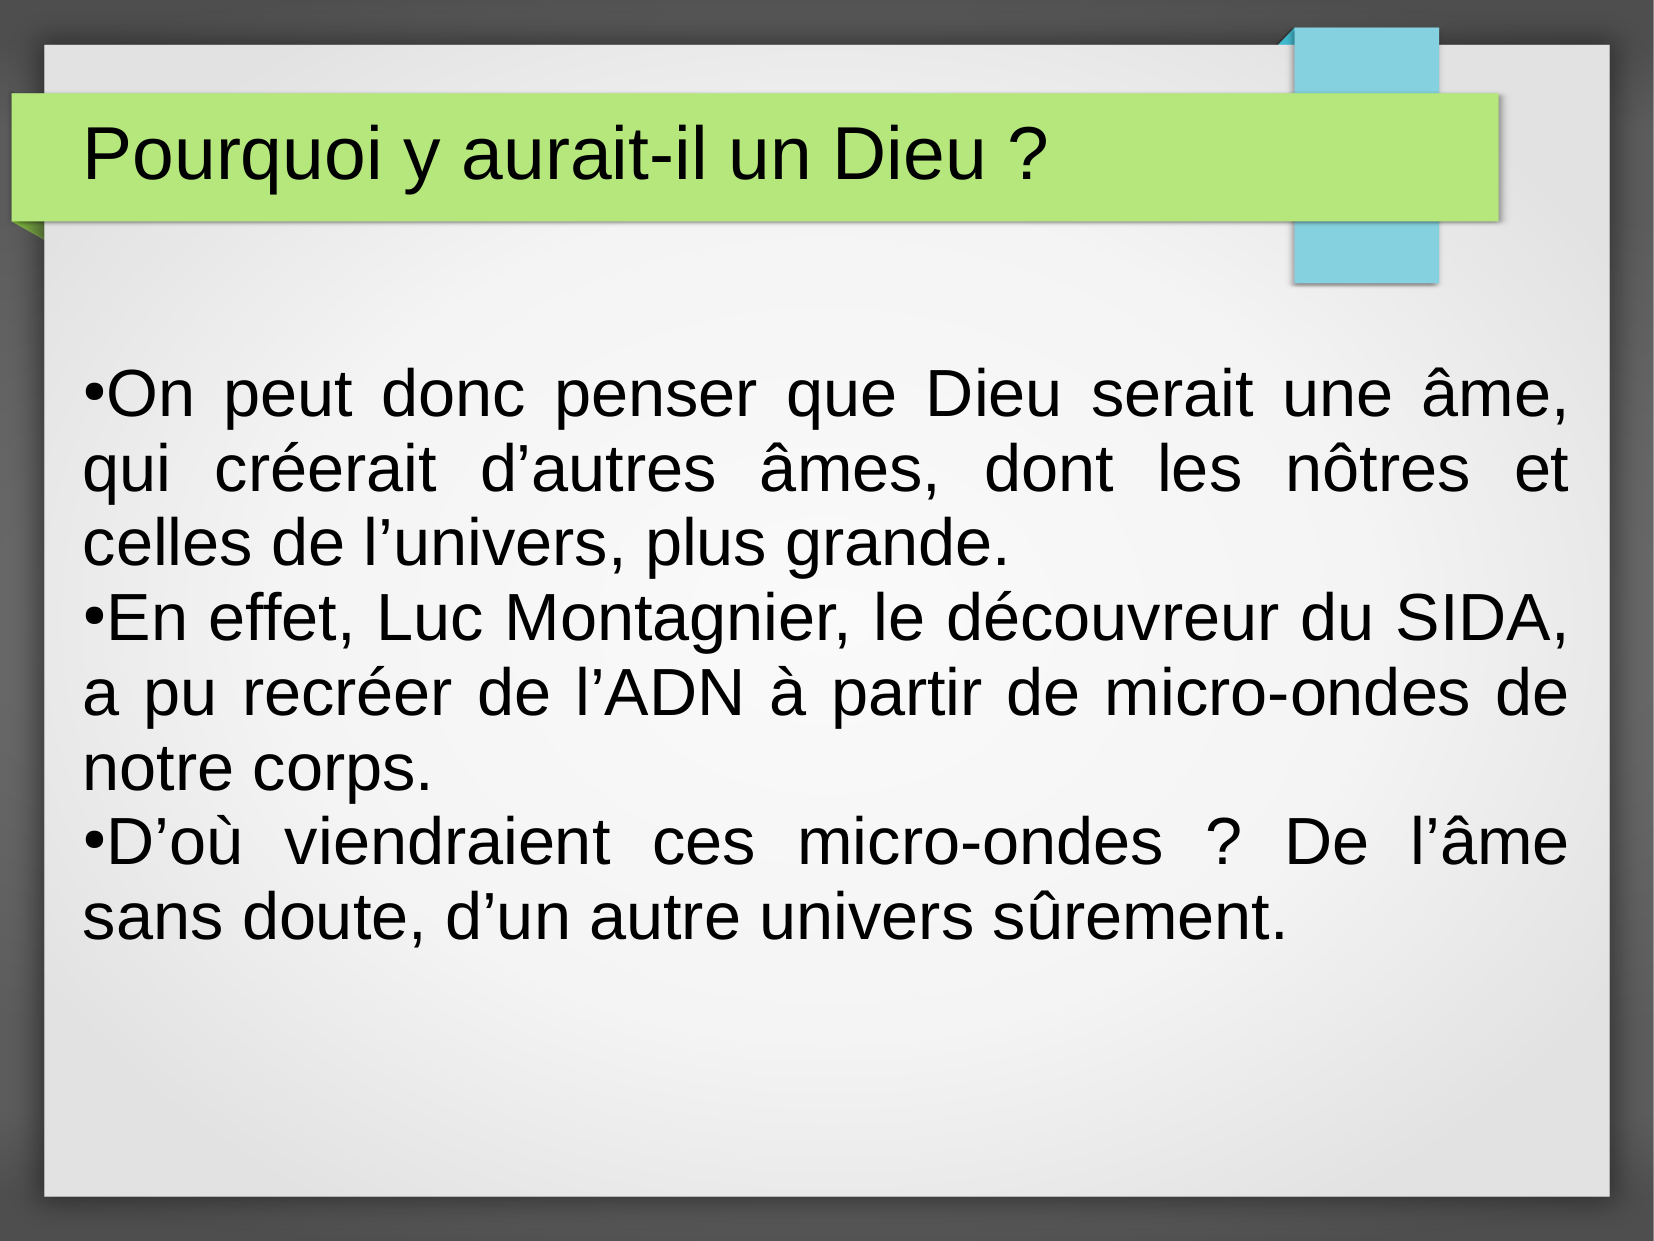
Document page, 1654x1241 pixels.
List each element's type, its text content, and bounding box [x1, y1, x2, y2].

picture [0, 0, 1654, 1241]
subtitle On peut donc penser que Dieu serait une âme, qui créerait d’autres âmes, dont les nôtres et celles de l’univers, plus grande. En effet, Luc Montagnier, le découvreur du SIDA, a pu recréer de l’ADN à partir de micro-ondes de notre corps. D’où viendraient ces micro-ondes ? De l’âme sans doute, d’un autre univers sûrement. [82, 295, 1571, 1015]
title Pourquoi y aurait-il un Dieu ? [82, 94, 1264, 213]
